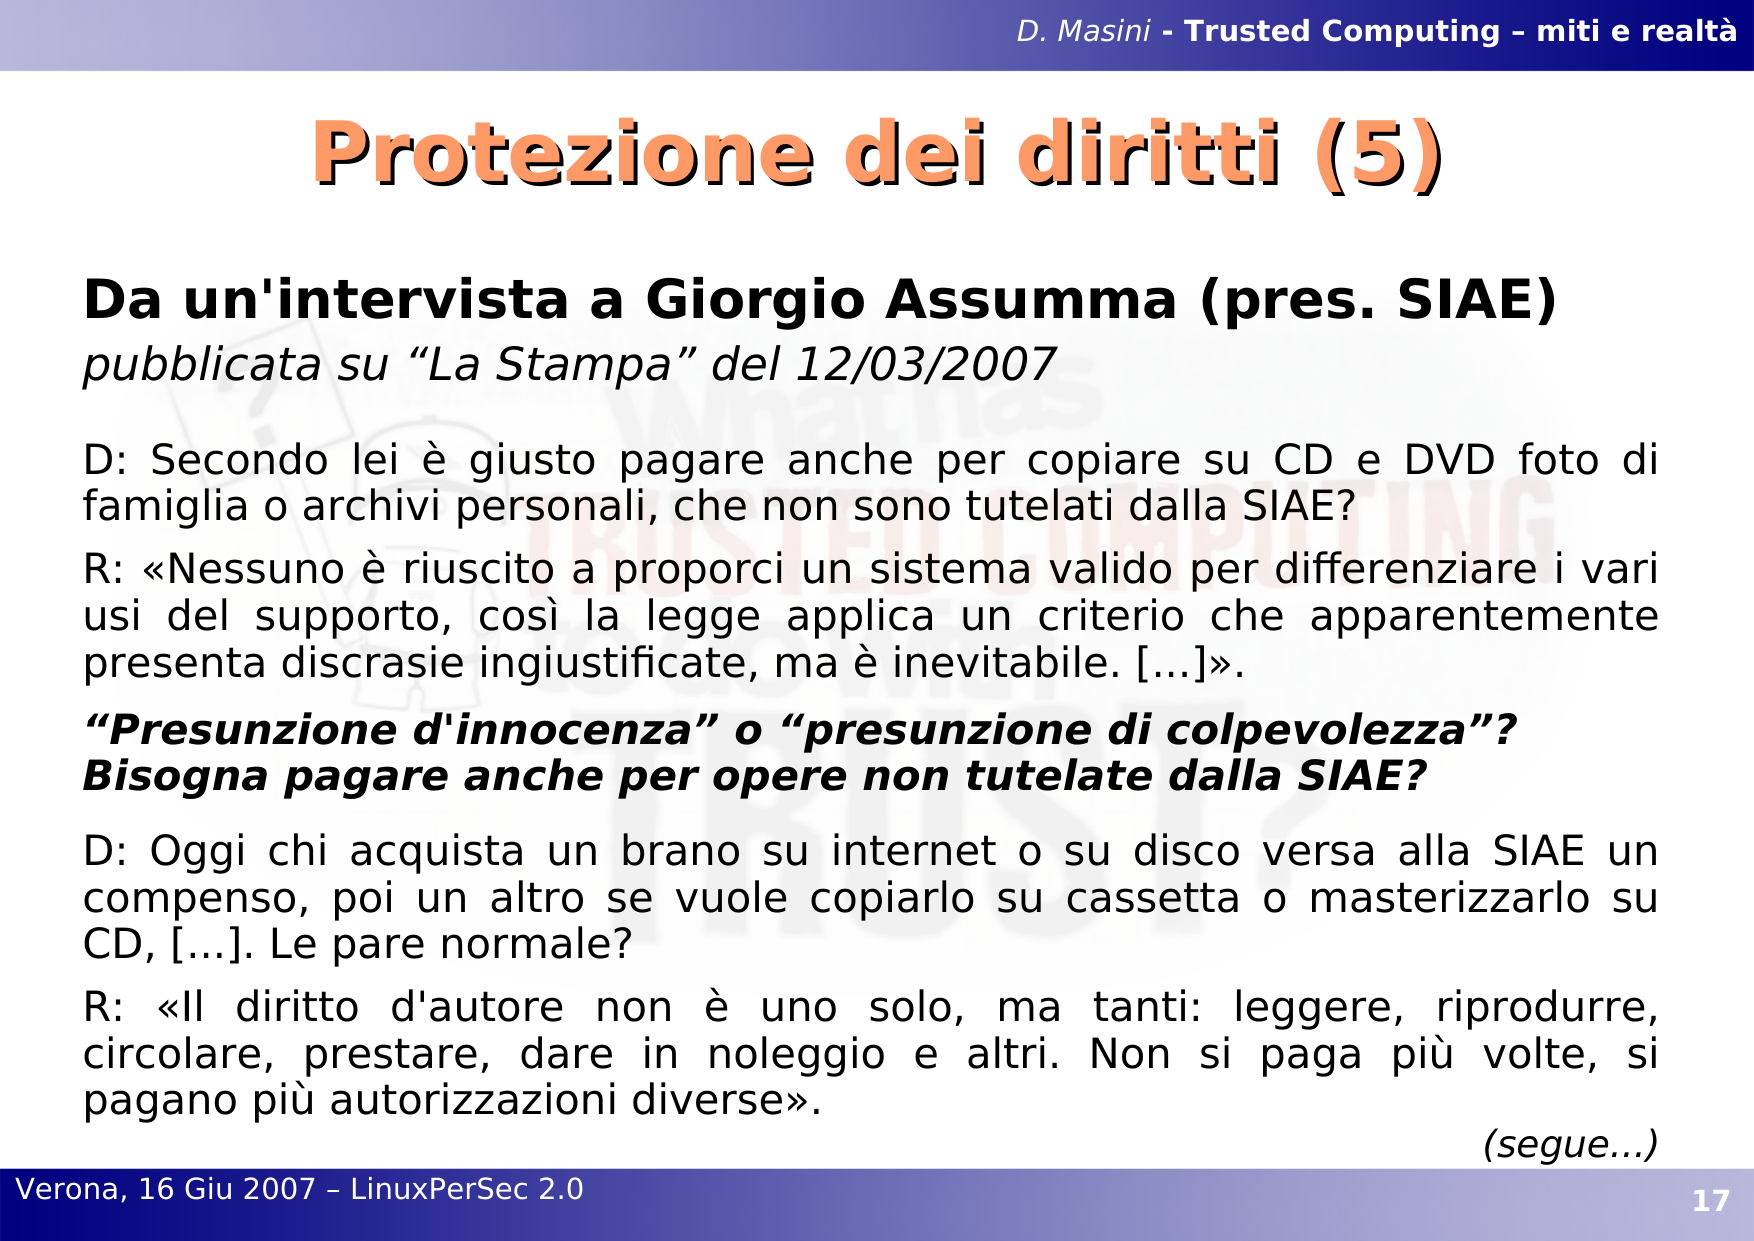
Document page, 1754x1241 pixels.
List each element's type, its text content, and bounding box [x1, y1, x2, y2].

title Protezione dei diritti (5) [87, 49, 1667, 257]
list Da un'intervista a Giorgio Assumma (pres. SIAE) pubblicata su “La Stampa” del 12/03/2007 D: Secondo lei è giusto pagare anche per copiare su CD e DVD foto di famiglia o archivi personali, che non sono tutelati dalla SIAE? R: «Nessuno è riuscito a proporci un sistema valido per differenziare i vari usi del supporto, così la legge applica un criterio che apparentemente presenta discrasie ingiustificate, ma è inevitabile. [...]». “Presunzione d'innocenza” o “presunzione di colpevolezza”? Bisogna pagare anche per opere non tutelate dalla SIAE? D: Oggi chi acquista un brano su internet o su disco versa alla SIAE un compenso, poi un altro se vuole copiarlo su cassetta o masterizzarlo su CD, [...]. Le pare normale? R: «Il diritto d'autore non è uno solo, ma tanti: leggere, riprodurre, circolare, prestare, dare in noleggio e altri. Non si paga più volte, si pagano più autorizzazioni diverse». (segue...) [82, 270, 1661, 1169]
picture [0, 0, 1754, 1241]
